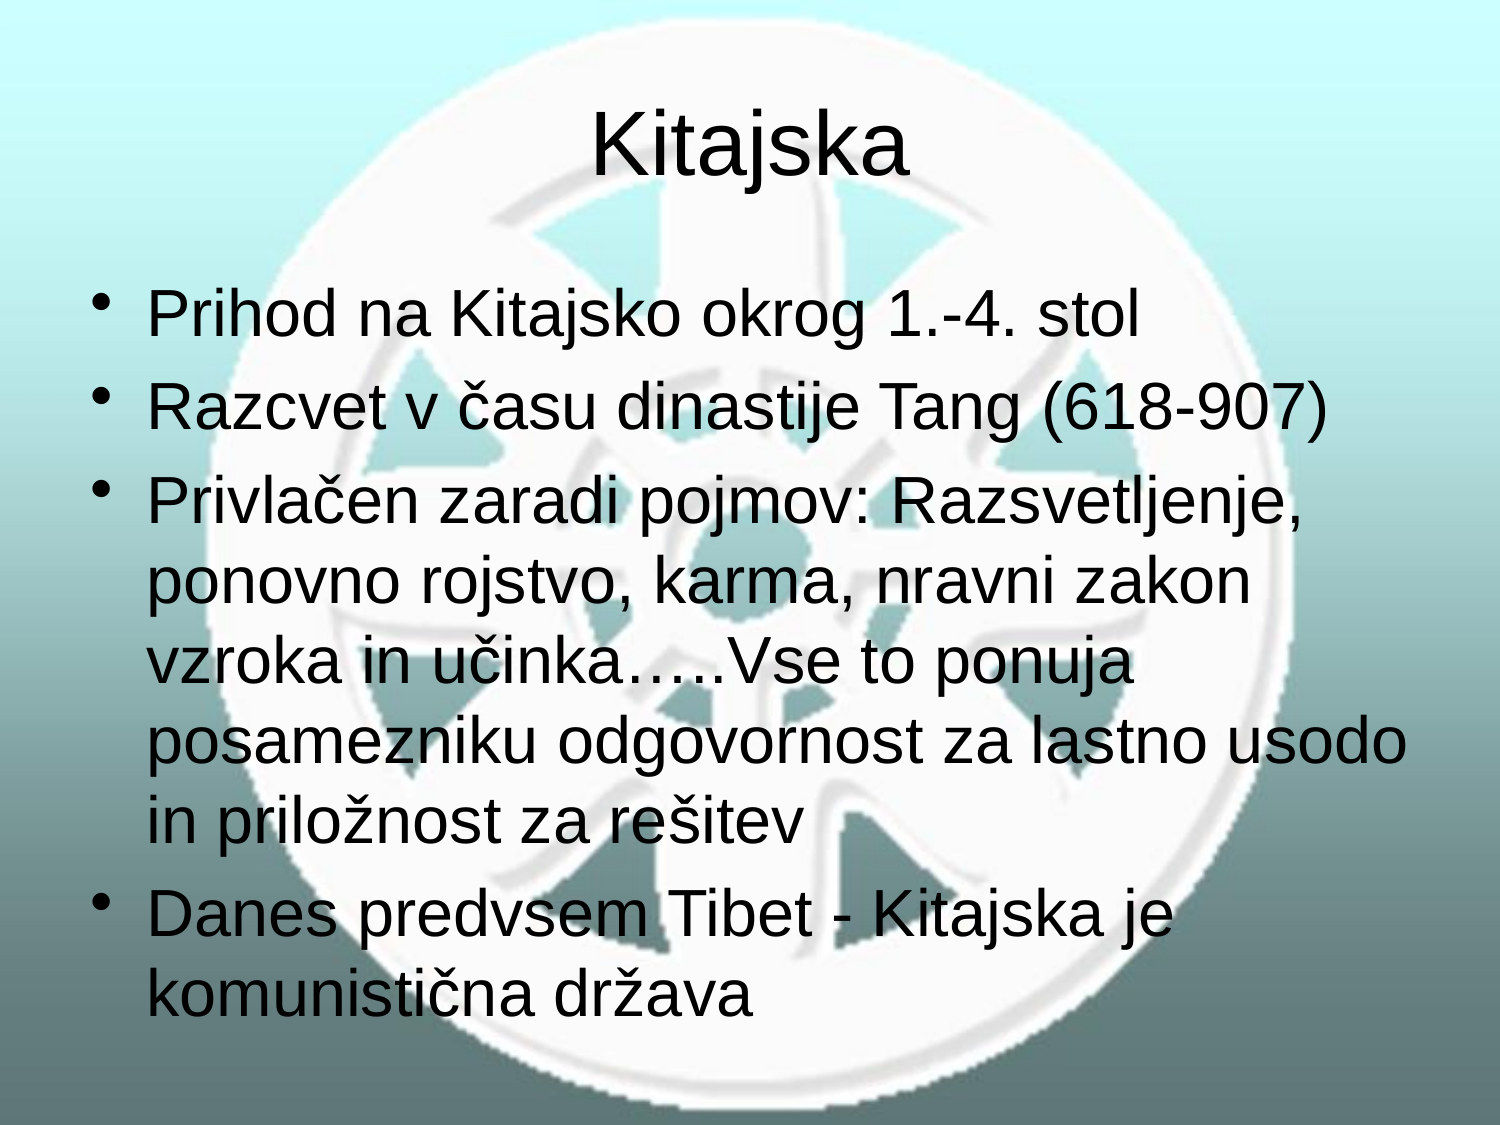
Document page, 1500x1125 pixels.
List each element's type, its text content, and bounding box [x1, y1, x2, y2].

picture [0, 0, 1500, 1125]
title Kitajska [75, 45, 1425, 233]
list Prihod na Kitajsko okrog 1.-4. stol Razcvet v času dinastije Tang (618-907) Privlačen zaradi pojmov: Razsvetljenje, ponovno rojstvo, karma, nravni zakon vzroka in učinka…..Vse to ponuja posamezniku odgovornost za lastno usodo in priložnost za rešitev Danes predvsem Tibet - Kitajska je komunistična država [75, 262, 1425, 1071]
